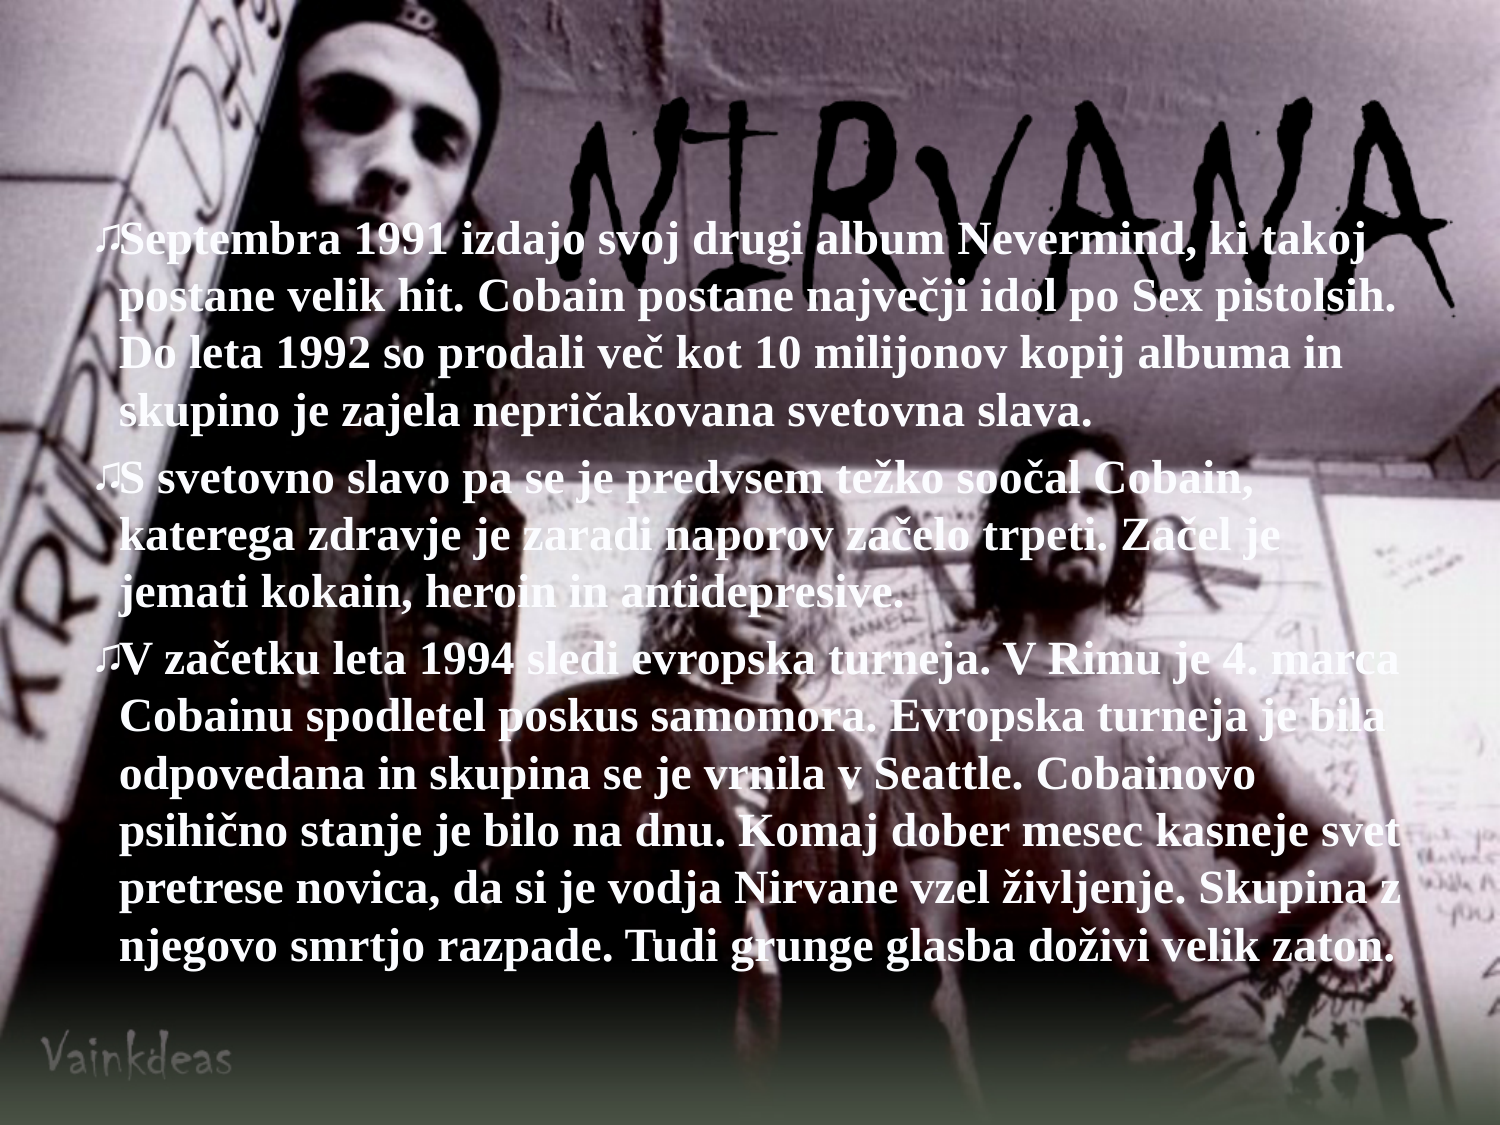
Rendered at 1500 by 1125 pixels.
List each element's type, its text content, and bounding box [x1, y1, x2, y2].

picture [0, 0, 1500, 1125]
list Septembra 1991 izdajo svoj drugi album Nevermind, ki takoj postane velik hit. Cobain postane največji idol po Sex pistolsih. Do leta 1992 so prodali več kot 10 milijonov kopij albuma in skupino je zajela nepričakovana svetovna slava. S svetovno slavo pa se je predvsem težko soočal Cobain, katerega zdravje je zaradi naporov začelo trpeti. Začel je jemati kokain, heroin in antidepresive. V začetku leta 1994 sledi evropska turneja. V Rimu je 4. marca Cobainu spodletel poskus samomora. Evropska turneja je bila odpovedana in skupina se je vrnila v Seattle. Cobainovo psihično stanje je bilo na dnu. Komaj dober mesec kasneje svet pretrese novica, da si je vodja Nirvane vzel življenje. Skupina z njegovo smrtjo razpade. Tudi grunge glasba doživi velik zaton. [75, 199, 1425, 1005]
